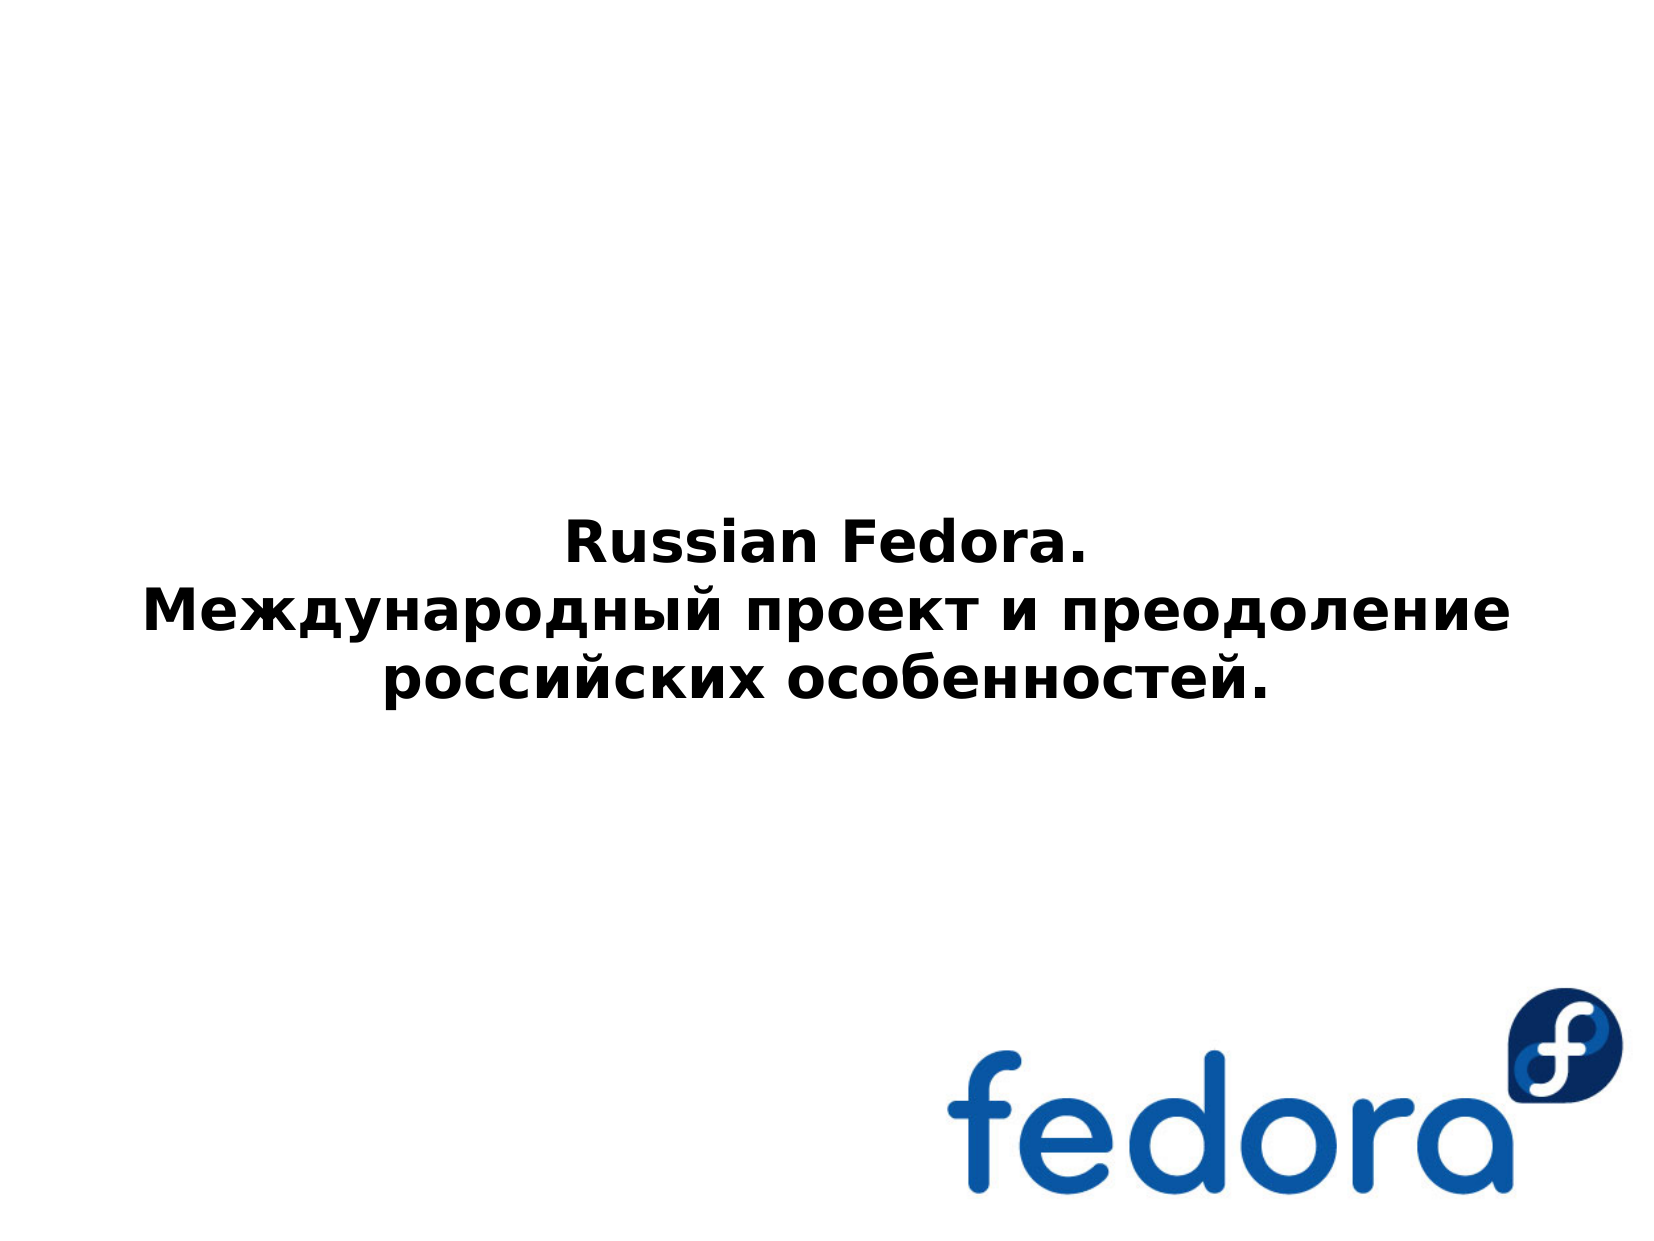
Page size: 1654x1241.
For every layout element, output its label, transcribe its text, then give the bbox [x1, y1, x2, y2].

picture [925, 967, 1638, 1223]
subtitle Russian Fedora. Международный проект и преодоление российских особенностей. [82, 112, 1571, 1109]
